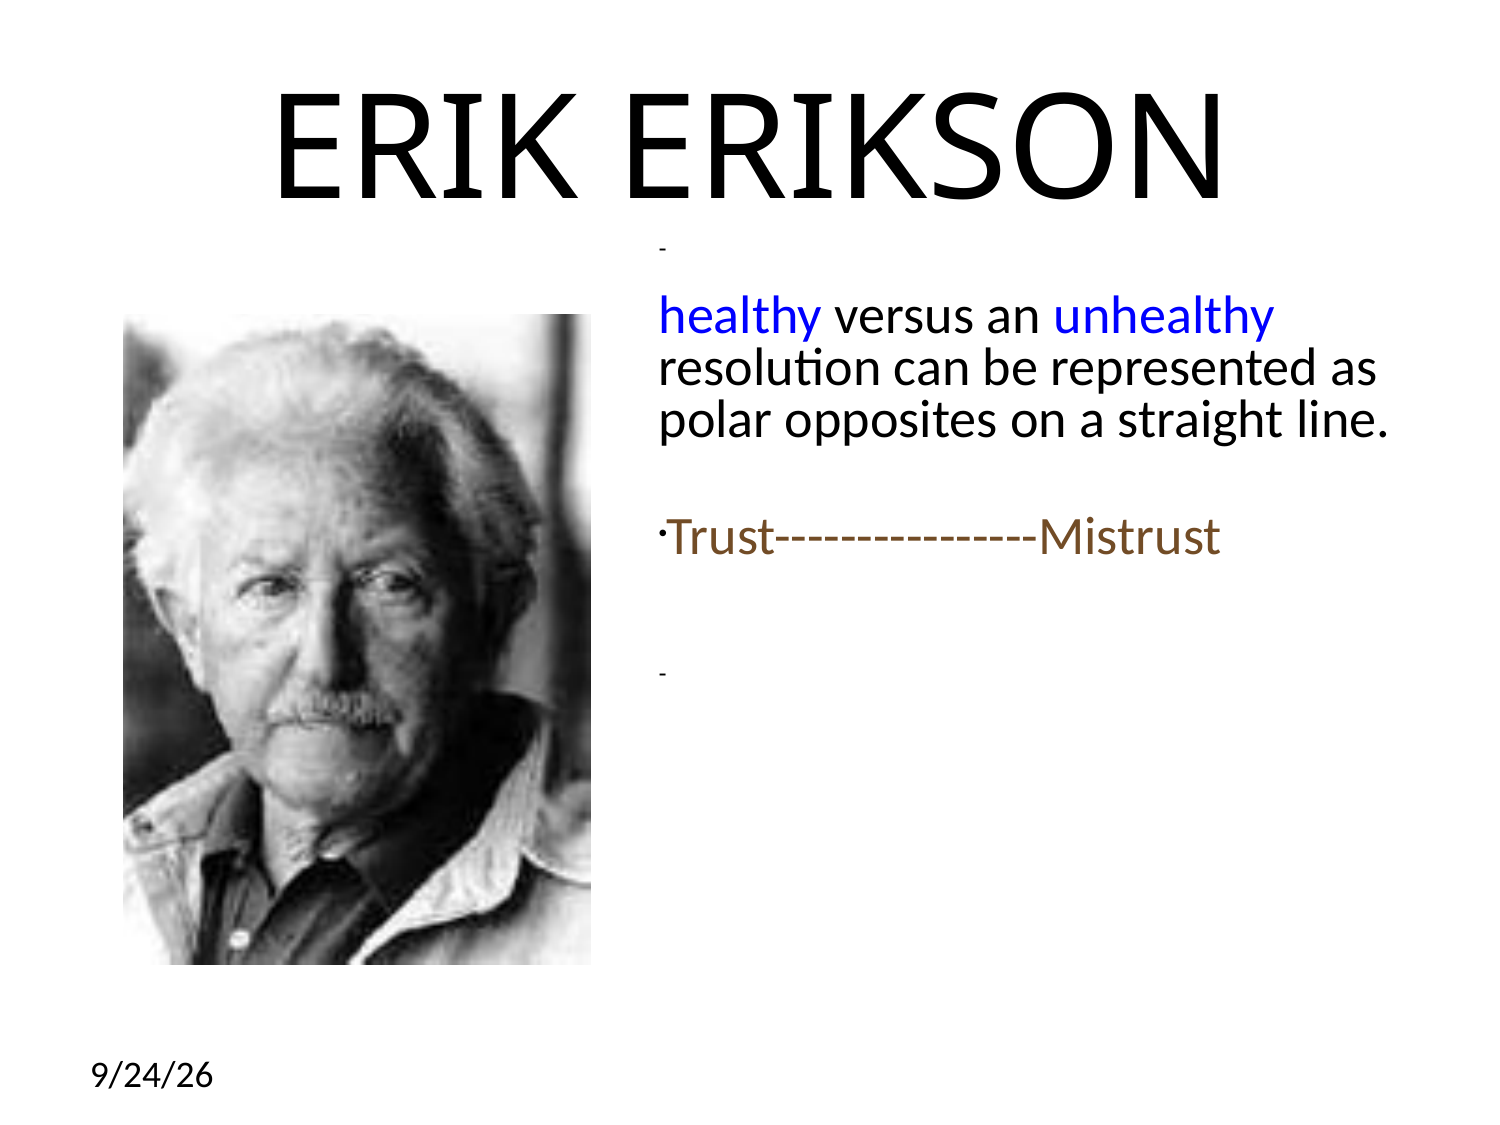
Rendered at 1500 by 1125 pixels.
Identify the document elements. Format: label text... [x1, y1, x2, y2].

text_box 11/5/2020 [75, 1042, 425, 1103]
picture [123, 314, 591, 965]
title ERIK ERIKSON [75, 45, 1425, 233]
list healthy versus an unhealthy resolution can be represented as polar opposites on a straight line. Trust----------------Mistrust [643, 208, 1425, 1059]
